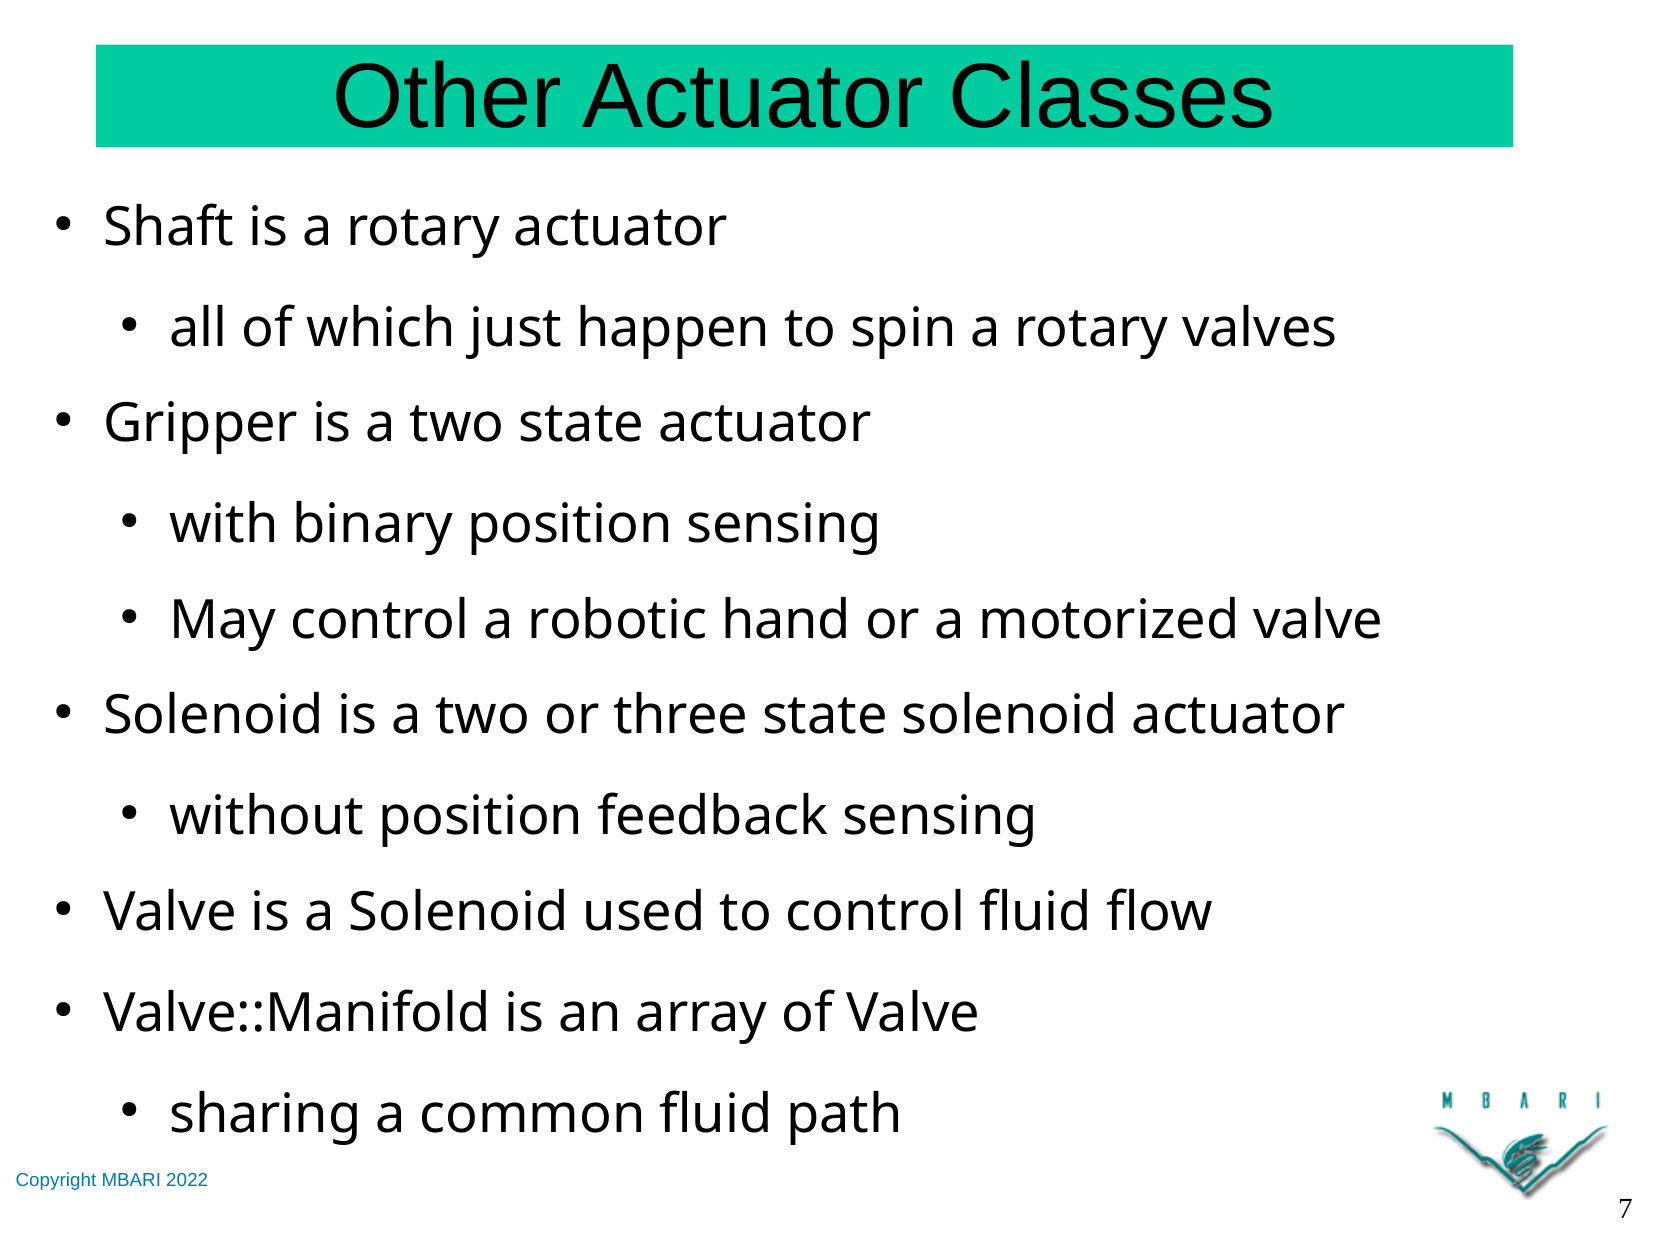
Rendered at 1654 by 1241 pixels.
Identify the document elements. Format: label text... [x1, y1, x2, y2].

title Other Actuator Classes [95, 44, 1514, 148]
list Shaft is a rotary actuator all of which just happen to spin a rotary valves Gripper is a two state actuator with binary position sensing May control a robotic hand or a motorized valve Solenoid is a two or three state solenoid actuator without position feedback sensing Valve is a Solenoid used to control fluid flow Valve::Manifold is an array of Valve sharing a common fluid path [37, 187, 1613, 1156]
picture [1426, 1156, 1613, 1200]
